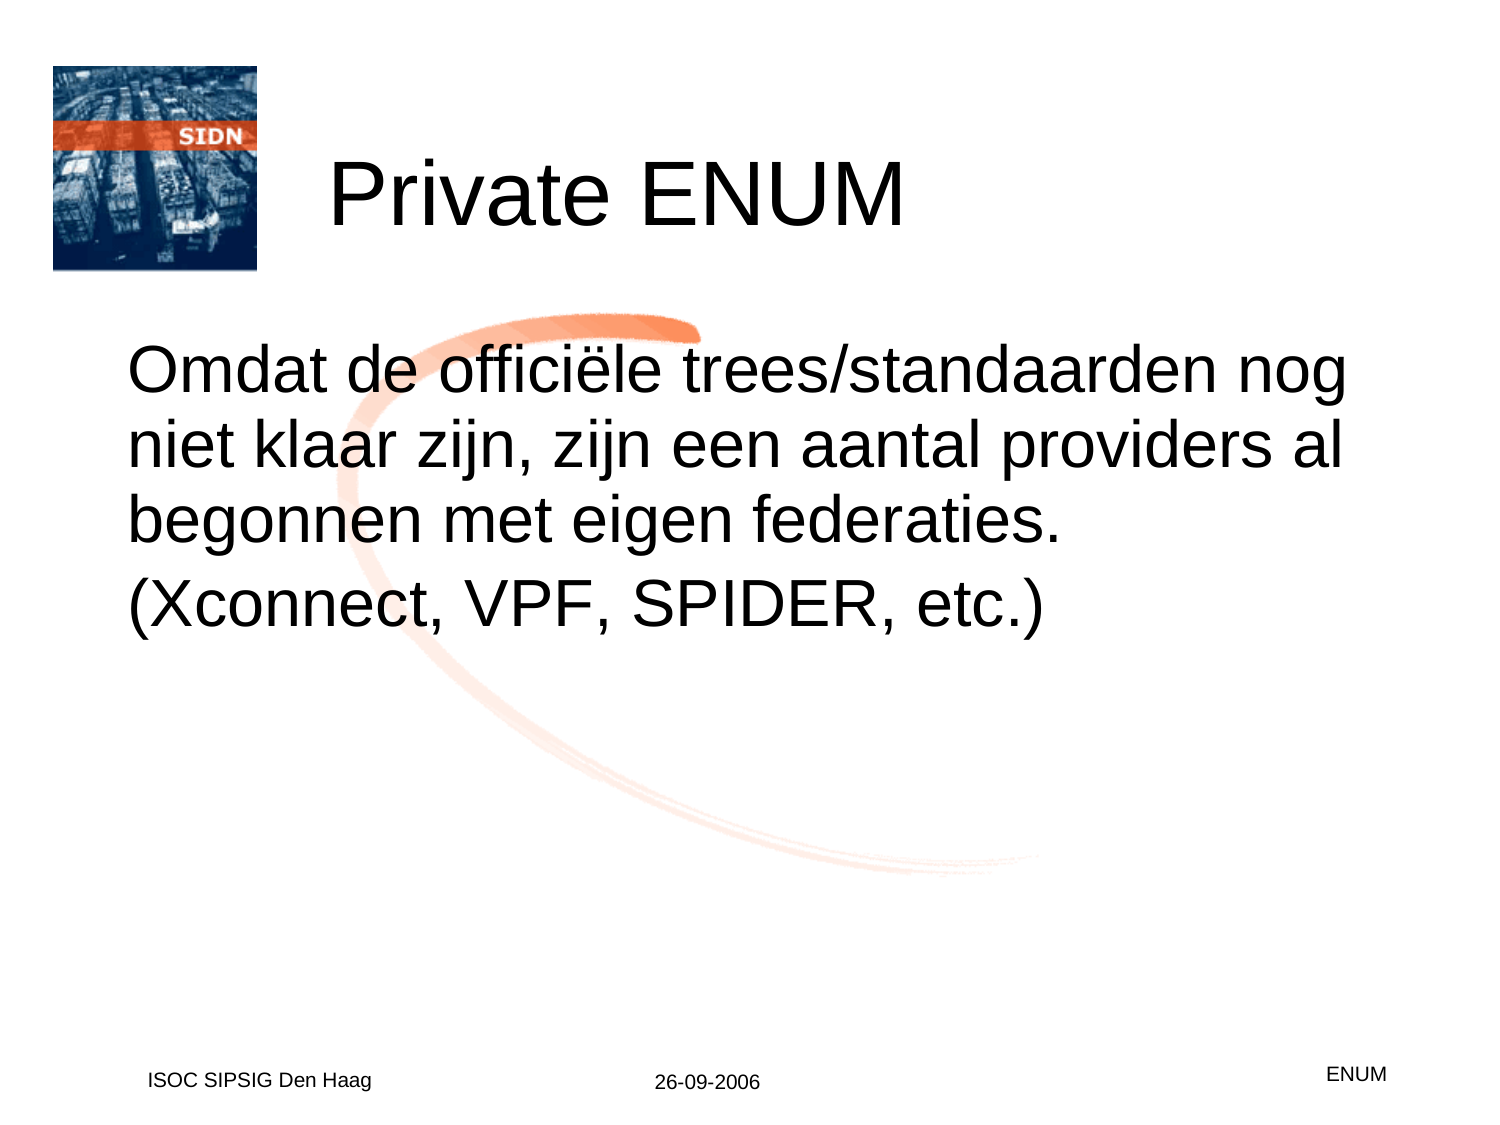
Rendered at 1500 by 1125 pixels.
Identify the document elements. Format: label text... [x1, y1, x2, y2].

picture [112, 1000, 1371, 1120]
list Omdat de officiële trees/standaarden nog niet klaar zijn, zijn een aantal providers al begonnen met eigen federaties. (Xconnect, VPF, SPIDER, etc.) [112, 324, 1382, 1000]
title Private ENUM [312, 99, 1382, 288]
picture [53, 0, 1371, 324]
